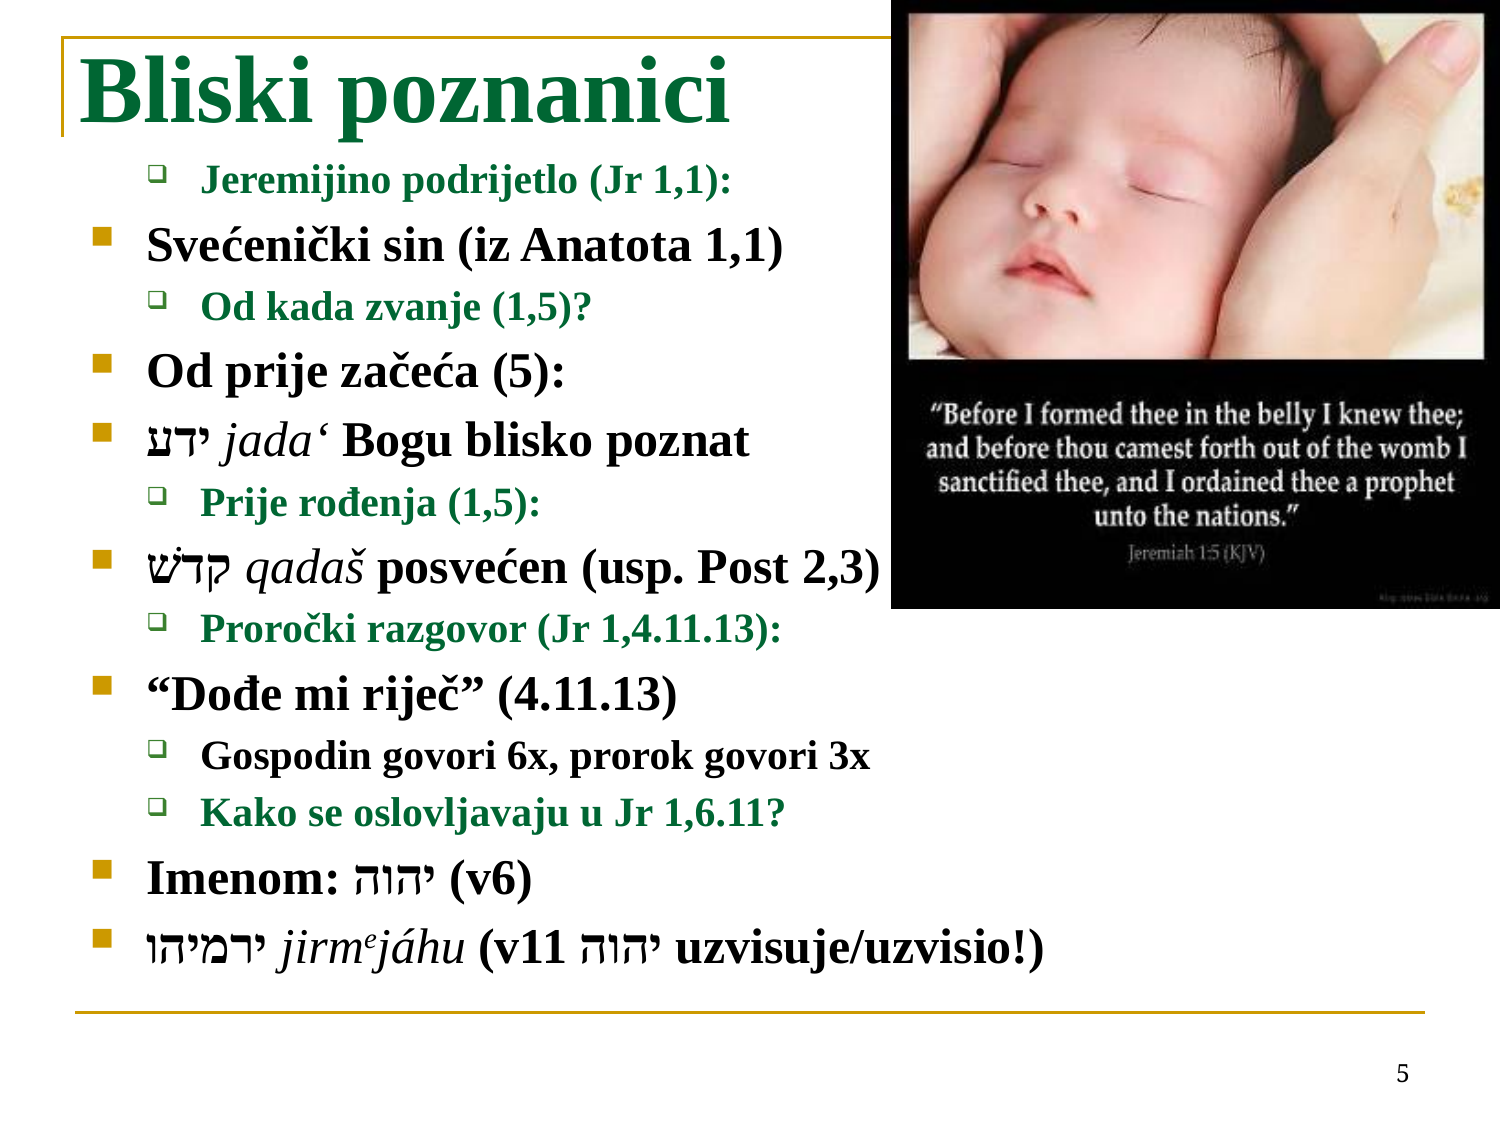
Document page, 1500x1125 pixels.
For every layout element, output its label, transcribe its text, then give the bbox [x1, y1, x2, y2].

text_box <number> [1074, 1024, 1426, 1100]
list Jeremijino podrijetlo (Jr 1,1): Svećenički sin (iz Anatota 1,1) Od kada zvanje (1,5)? Od prije začeća (5): ידע jada‘ Bogu blisko poznat Prije rođenja (1,5): קדשׁ qadaš posvećen (usp. Post 2,3) Proročki razgovor (Jr 1,4.11.13): “Dođe mi riječ” (4.11.13) Gospodin govori 6x, prorok govori 3x Kako se oslovljavaju u Jr 1,6.11? Imenom: יהוה (v6) ירמיהו jirmejáhu (v11 יהוה uzvisuje/uzvisio!) [75, 137, 1426, 1006]
title Bliski poznanici [64, 19, 891, 206]
picture [891, 0, 1500, 609]
